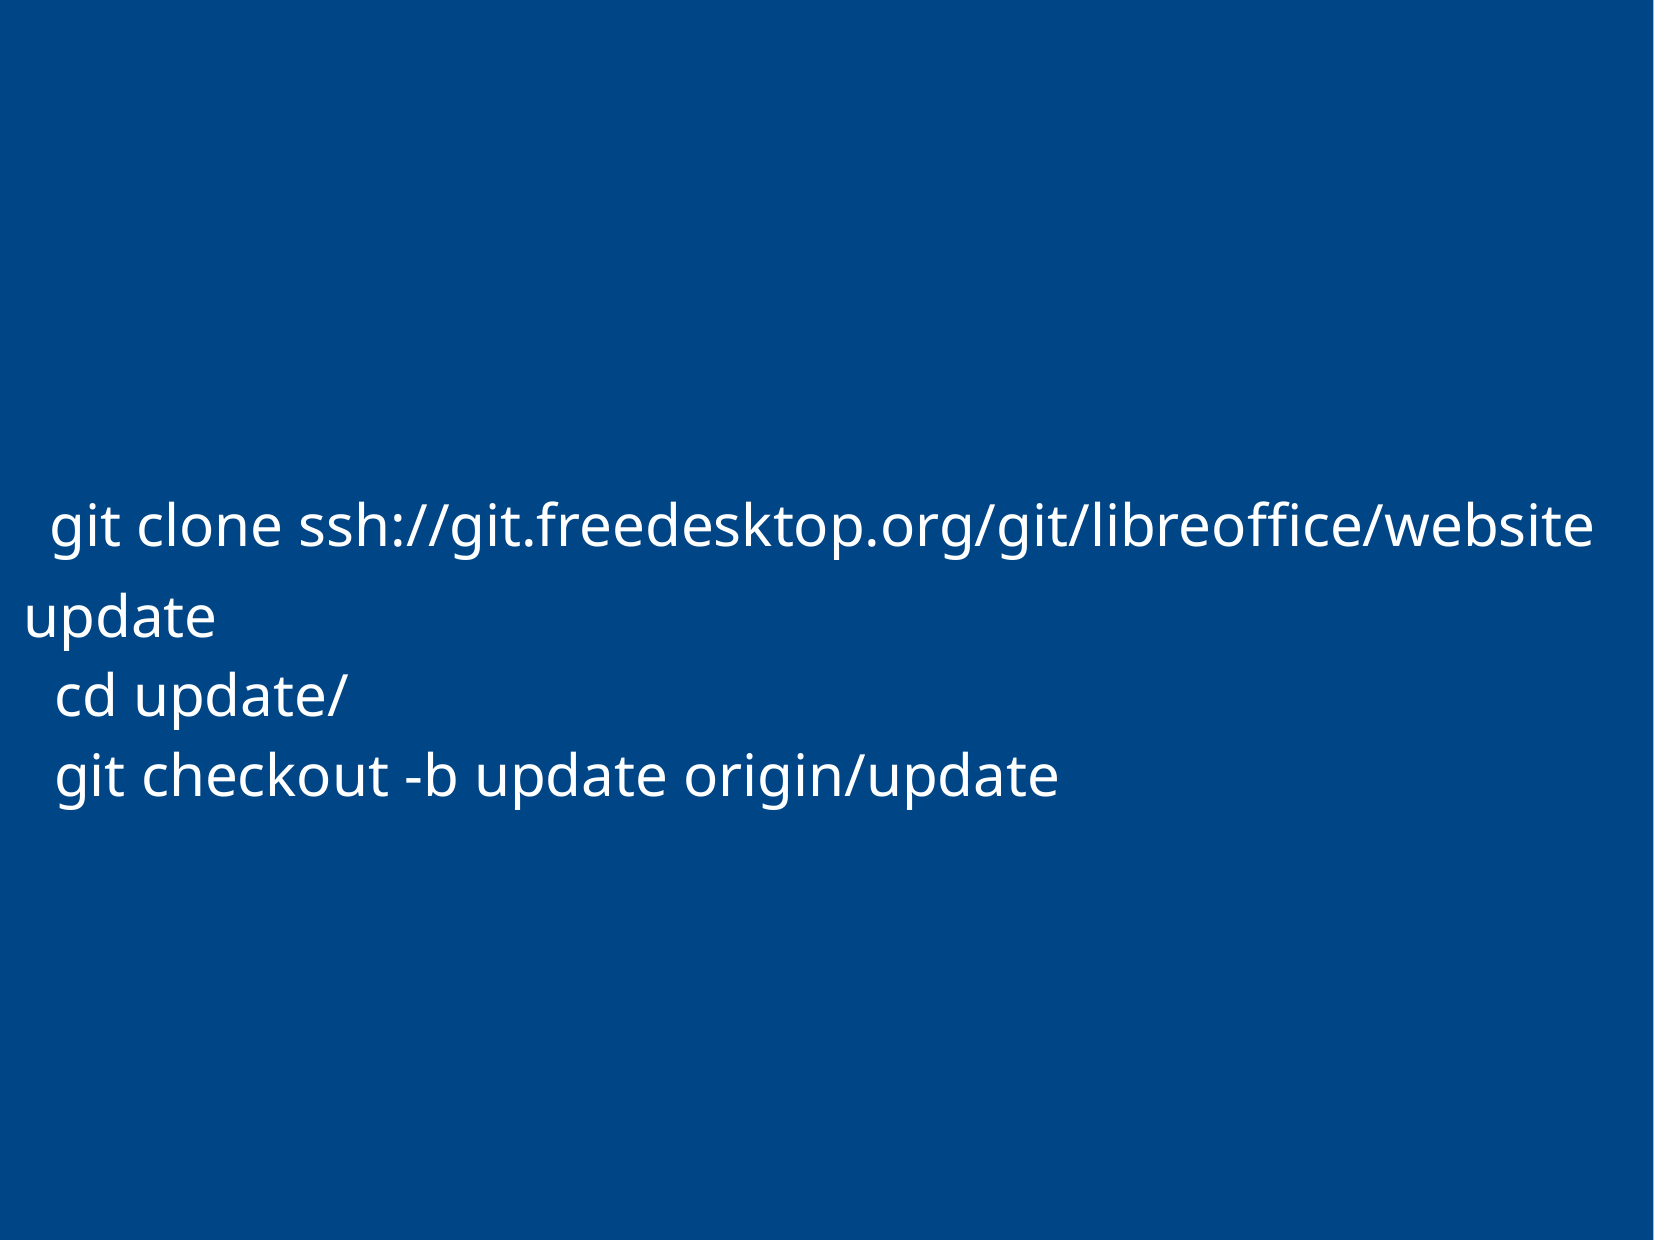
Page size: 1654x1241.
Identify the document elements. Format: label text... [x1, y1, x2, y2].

subtitle git clone ssh://git.freedesktop.org/git/libreoffice/website update cd update/ git checkout -b update origin/update [23, 35, 1630, 1217]
